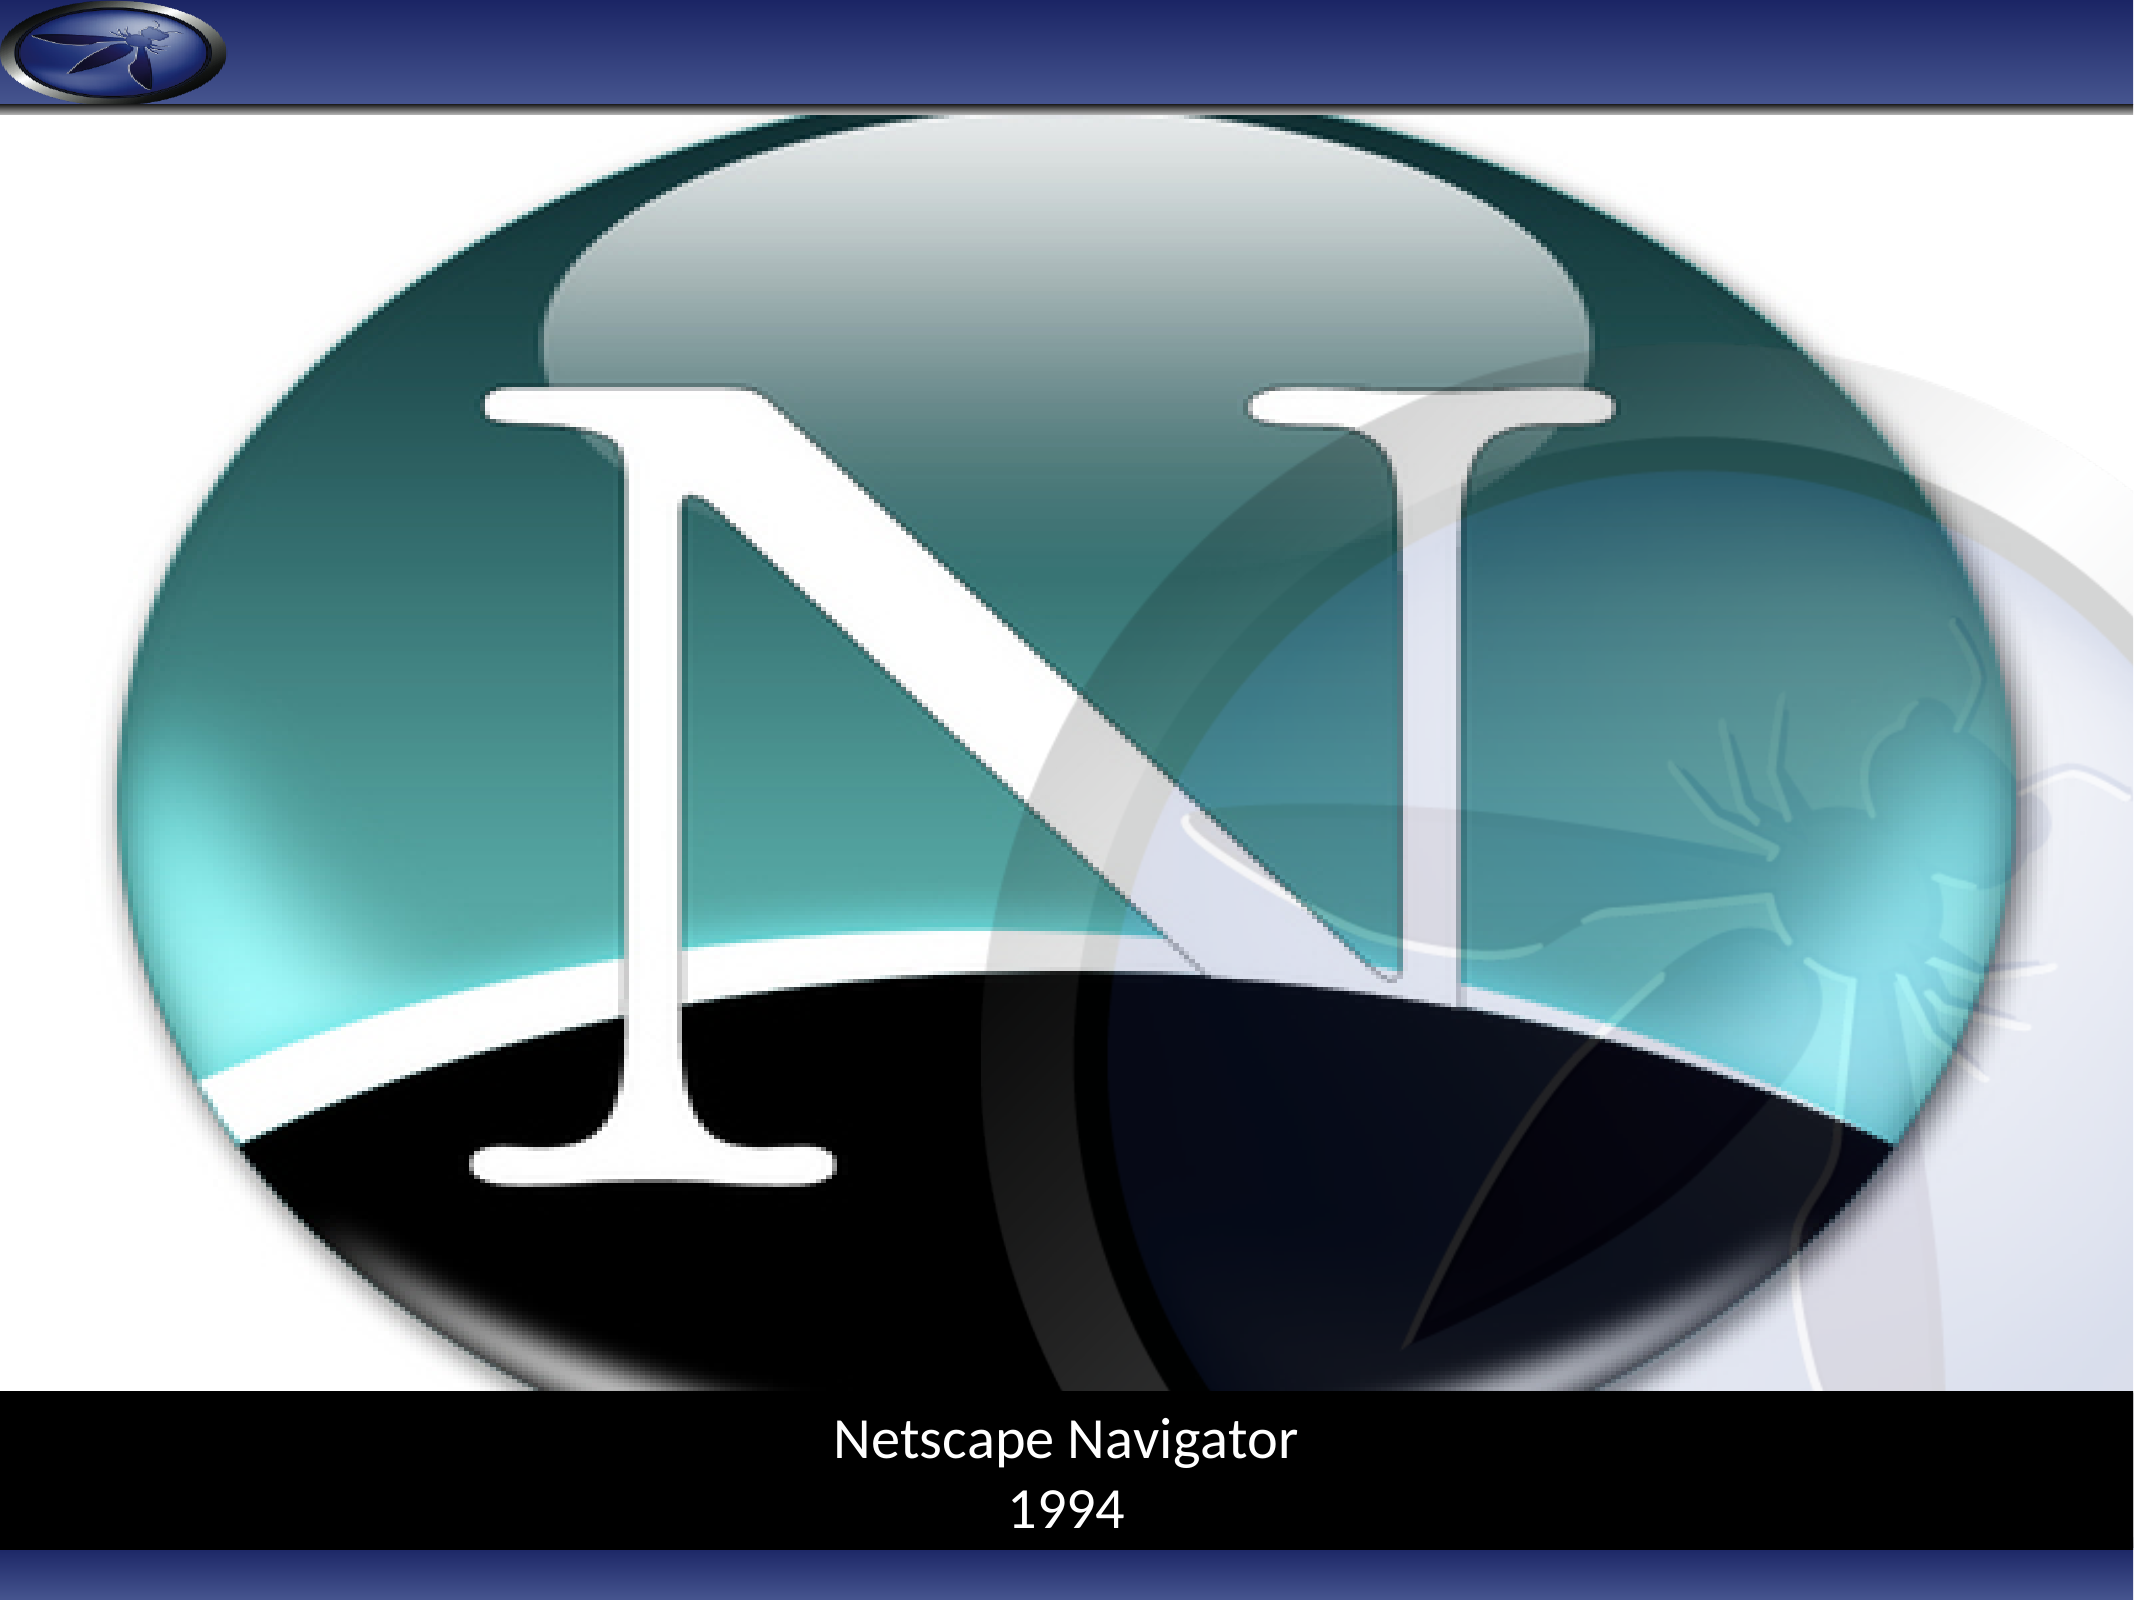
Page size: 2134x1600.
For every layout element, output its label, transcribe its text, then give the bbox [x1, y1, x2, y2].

text_box Netscape Navigator 1994 [0, 1392, 2134, 1548]
picture [0, 0, 228, 104]
picture [0, 0, 2134, 1392]
